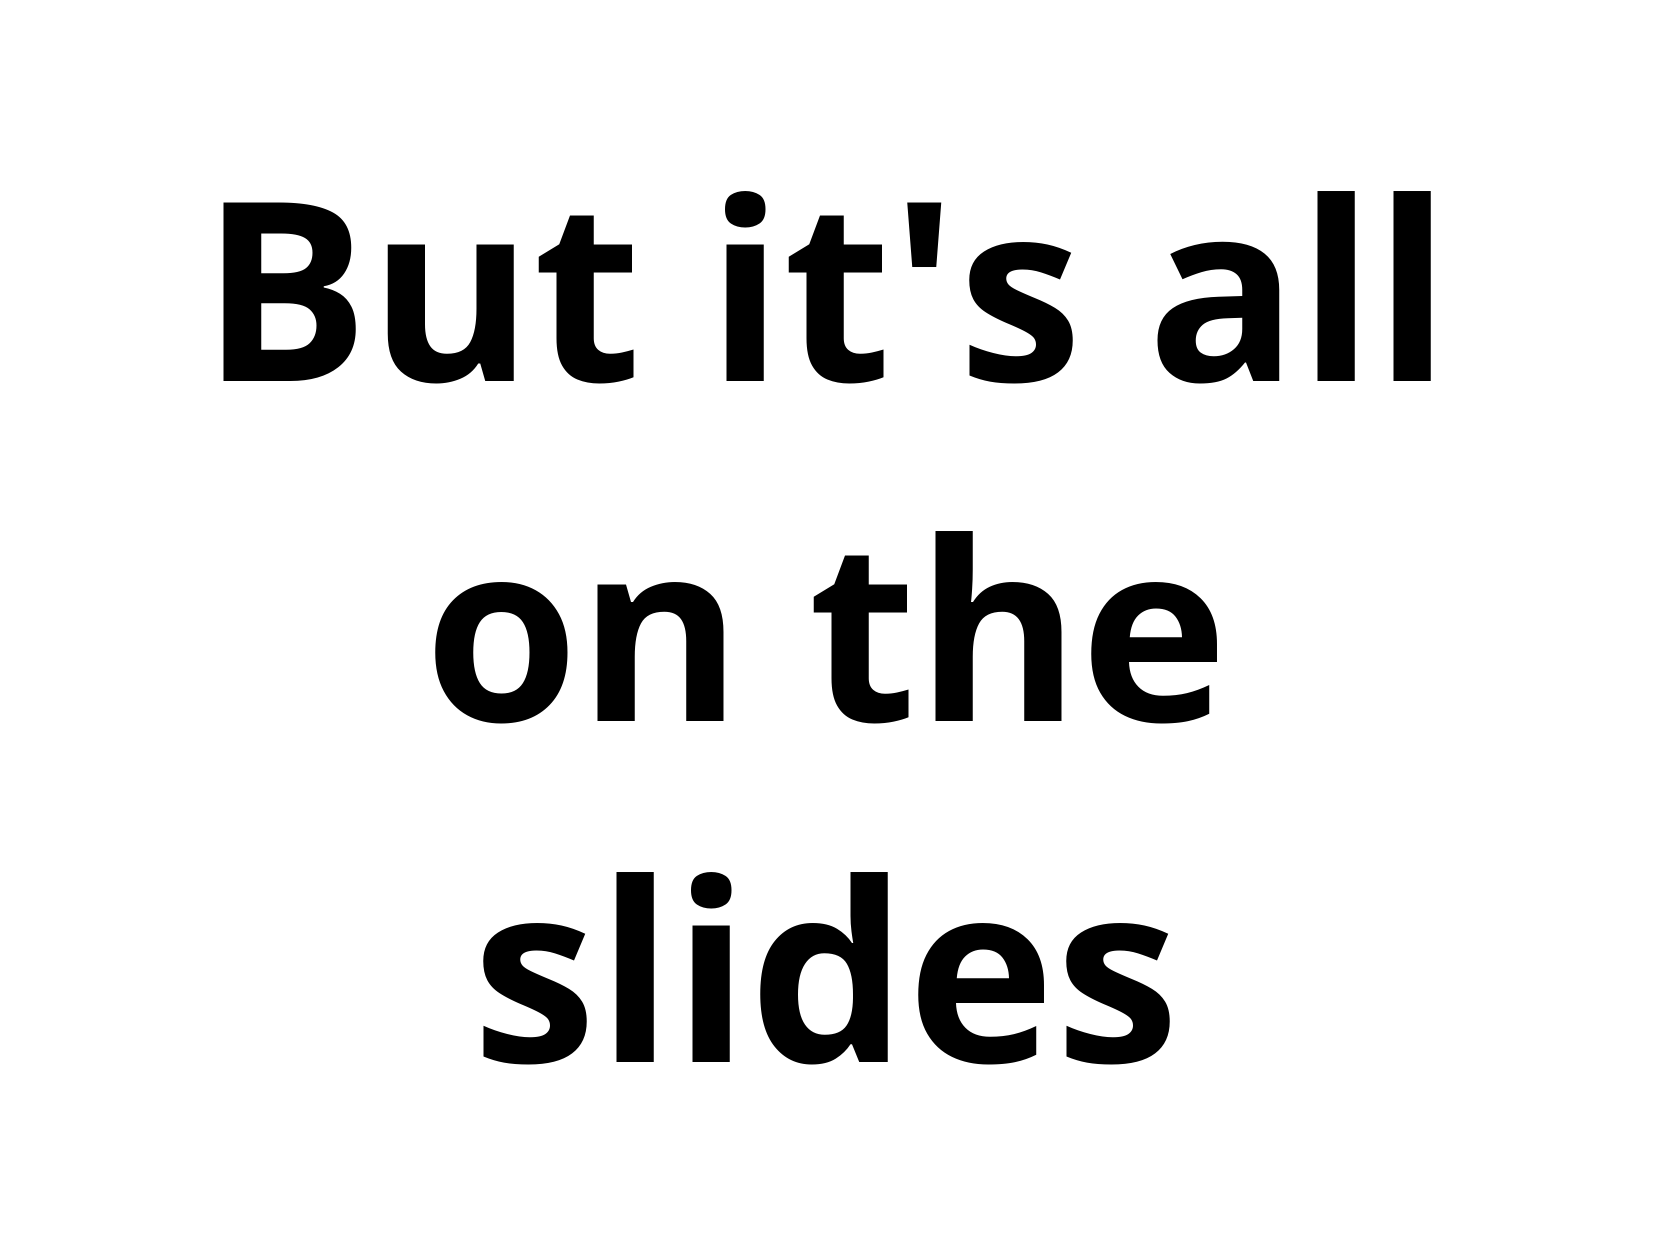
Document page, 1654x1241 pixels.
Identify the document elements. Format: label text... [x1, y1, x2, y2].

title But it's all on the slides [82, 49, 1571, 1201]
